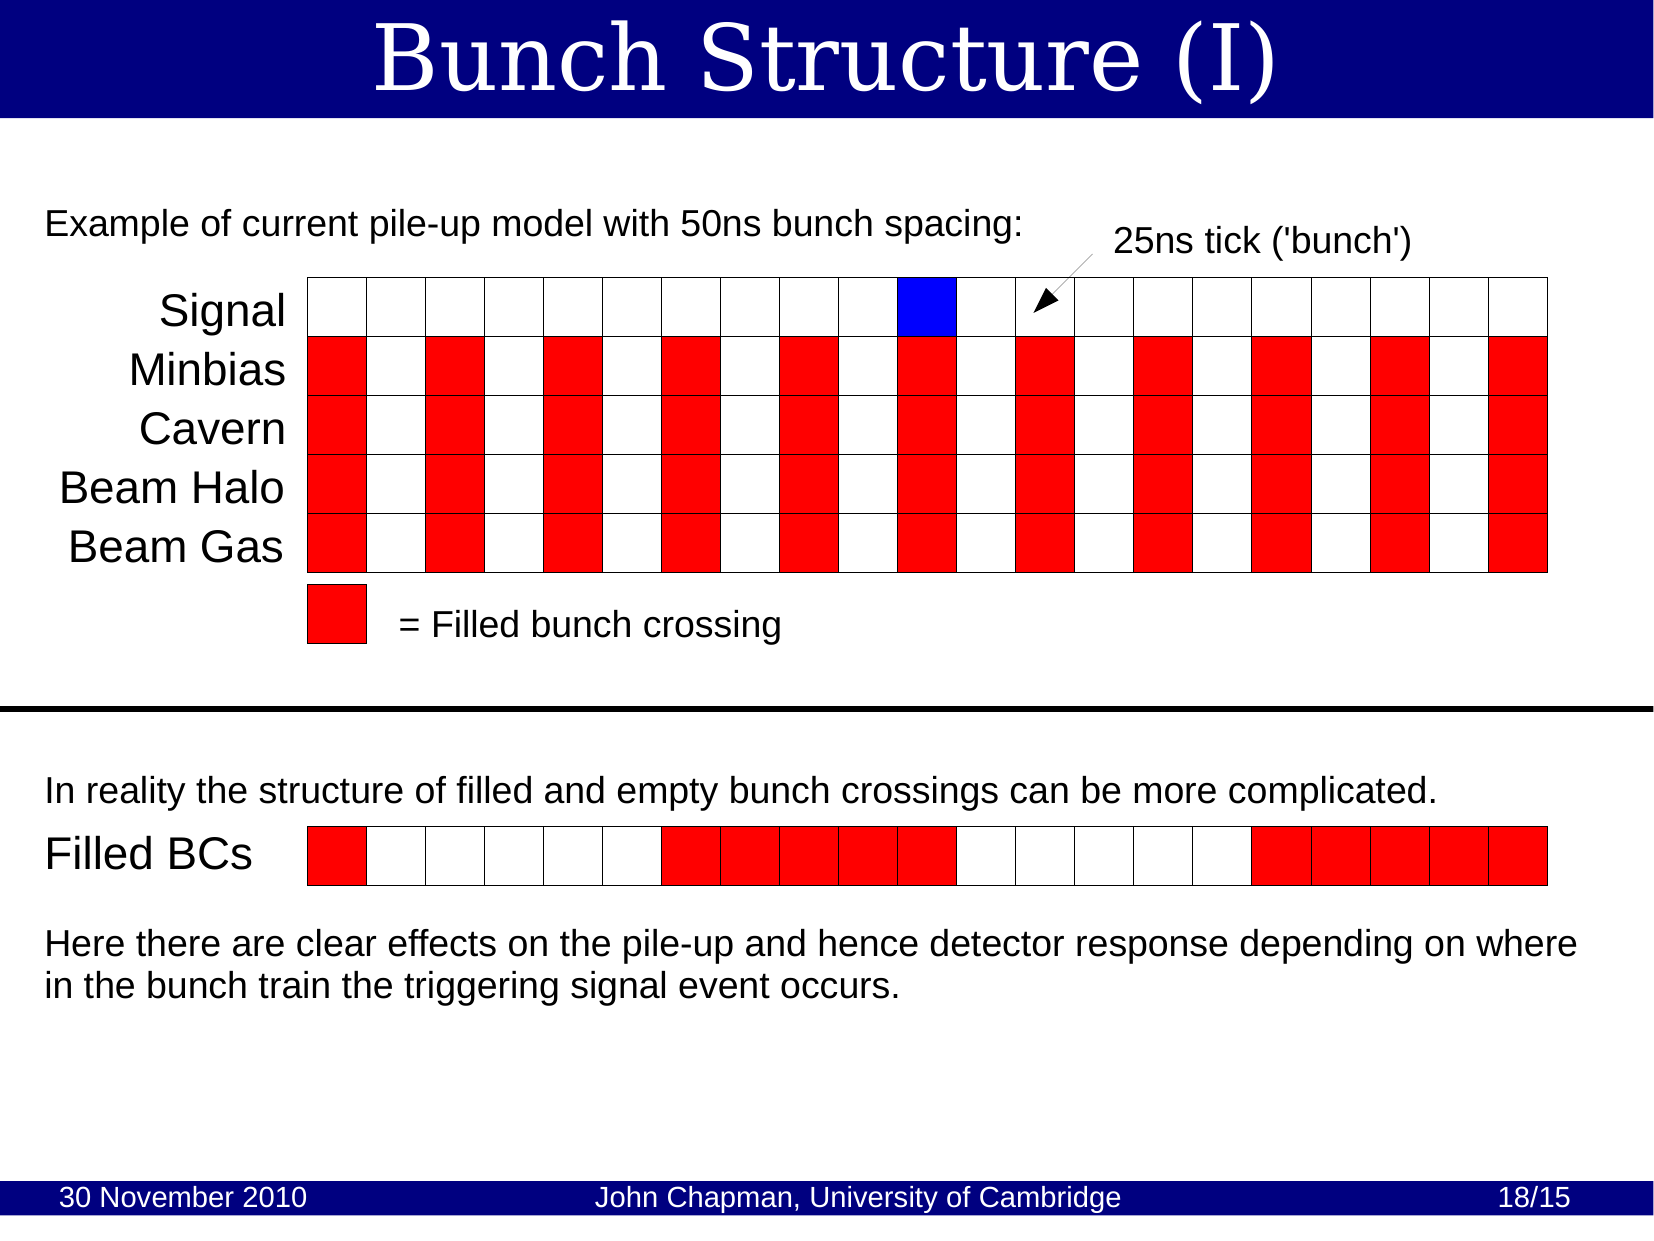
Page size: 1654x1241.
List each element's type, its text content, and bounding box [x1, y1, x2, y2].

text_box [1488, 337, 1548, 573]
text_box [1251, 337, 1311, 573]
text_box [307, 337, 366, 573]
text_box = Filled bunch crossing [383, 596, 857, 654]
text_box Signal [129, 277, 302, 344]
text_box [1015, 337, 1074, 573]
text_box [779, 337, 838, 573]
text_box Beam Halo [35, 454, 301, 521]
title Bunch Structure (I) [0, 0, 1654, 119]
text_box [1370, 337, 1429, 573]
text_box Beam Gas [53, 513, 300, 580]
text_box [543, 337, 602, 573]
text_box [1251, 826, 1548, 886]
text_box [307, 584, 367, 644]
text_box [307, 826, 366, 886]
text_box [661, 826, 956, 886]
text_box [661, 337, 720, 573]
text_box 25ns tick ('bunch') [1098, 212, 1512, 270]
text_box [1133, 337, 1192, 573]
text_box Cavern [94, 395, 302, 462]
text_box In reality the structure of filled and empty bunch crossings can be more complicated. [29, 761, 1625, 819]
text_box Filled BCs [29, 820, 296, 887]
text_box [425, 337, 484, 573]
text_box [897, 277, 956, 573]
text_box Minbias [94, 336, 302, 395]
text_box Here there are clear effects on the pile-up and hence detector response depending on where in the bunch train the triggering signal event occurs. [29, 915, 1625, 1015]
text_box Example of current pile-up model with 50ns bunch spacing: [29, 194, 1063, 252]
